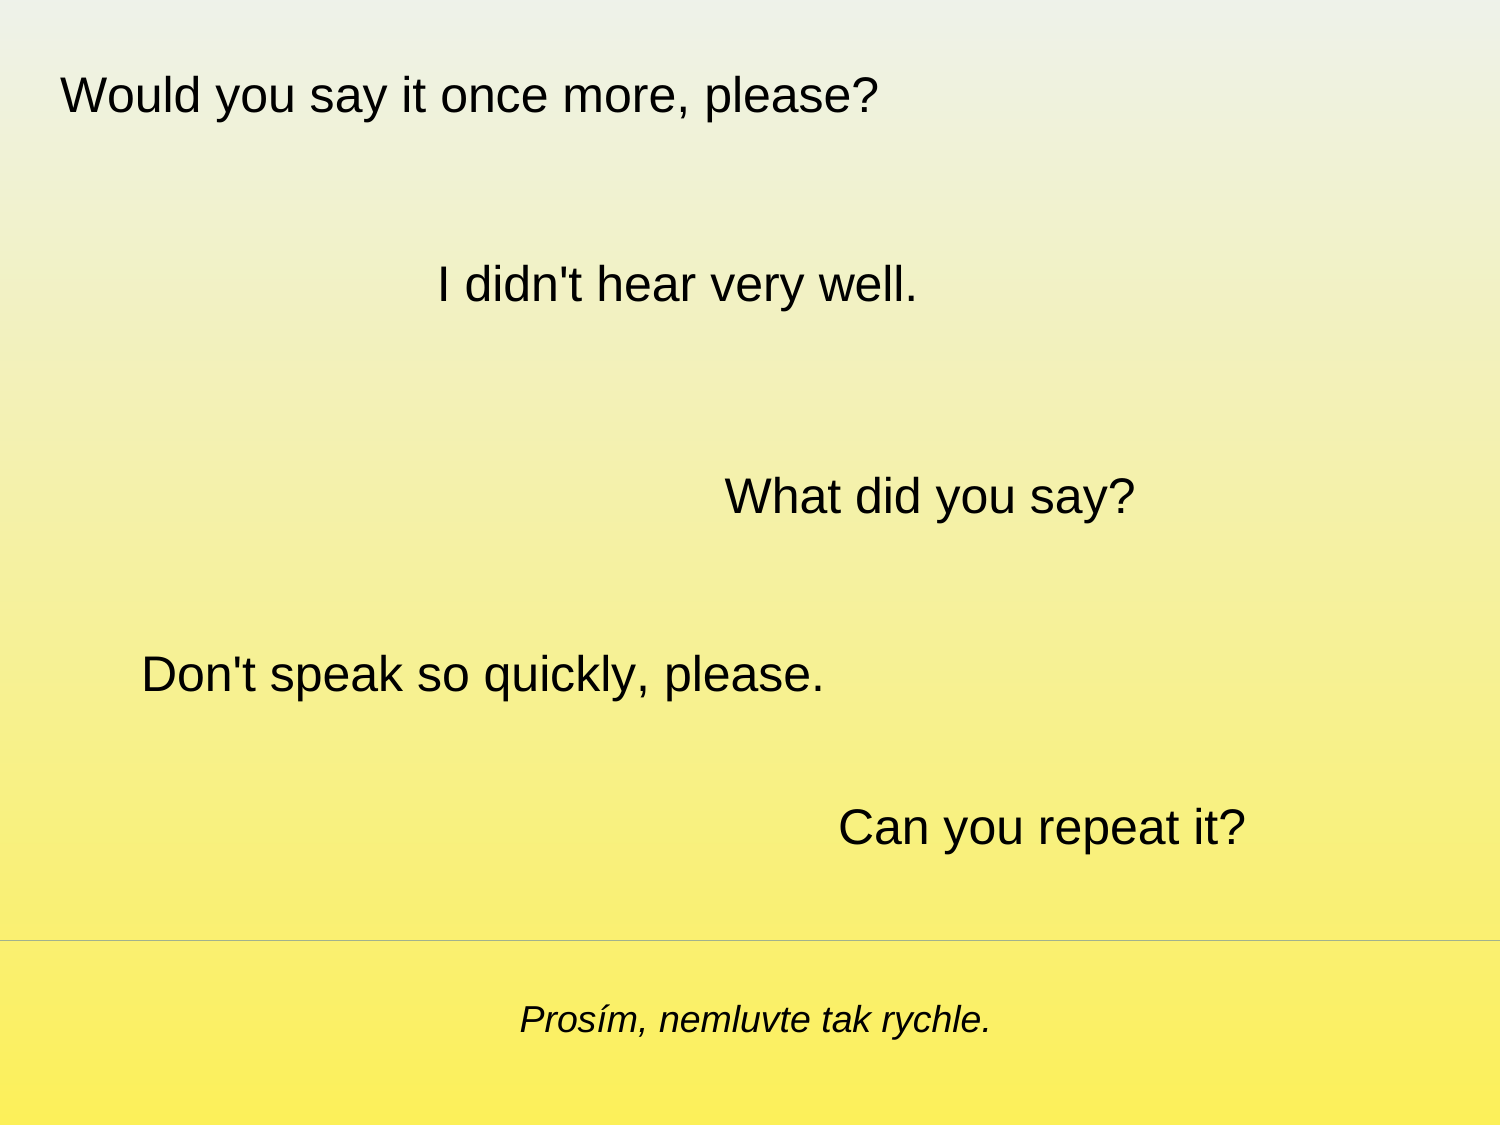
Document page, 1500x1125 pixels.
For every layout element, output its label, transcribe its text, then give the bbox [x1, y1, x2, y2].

text_box What did you say? [709, 456, 1151, 532]
text_box I didn't hear very well. [422, 243, 934, 319]
text_box Can you repeat it? [823, 786, 1262, 863]
text_box Prosím, nemluvte tak rychle. [504, 987, 1008, 1049]
text_box Don't speak so quickly, please. [126, 633, 841, 709]
text_box Would you say it once more, please? [45, 54, 895, 131]
